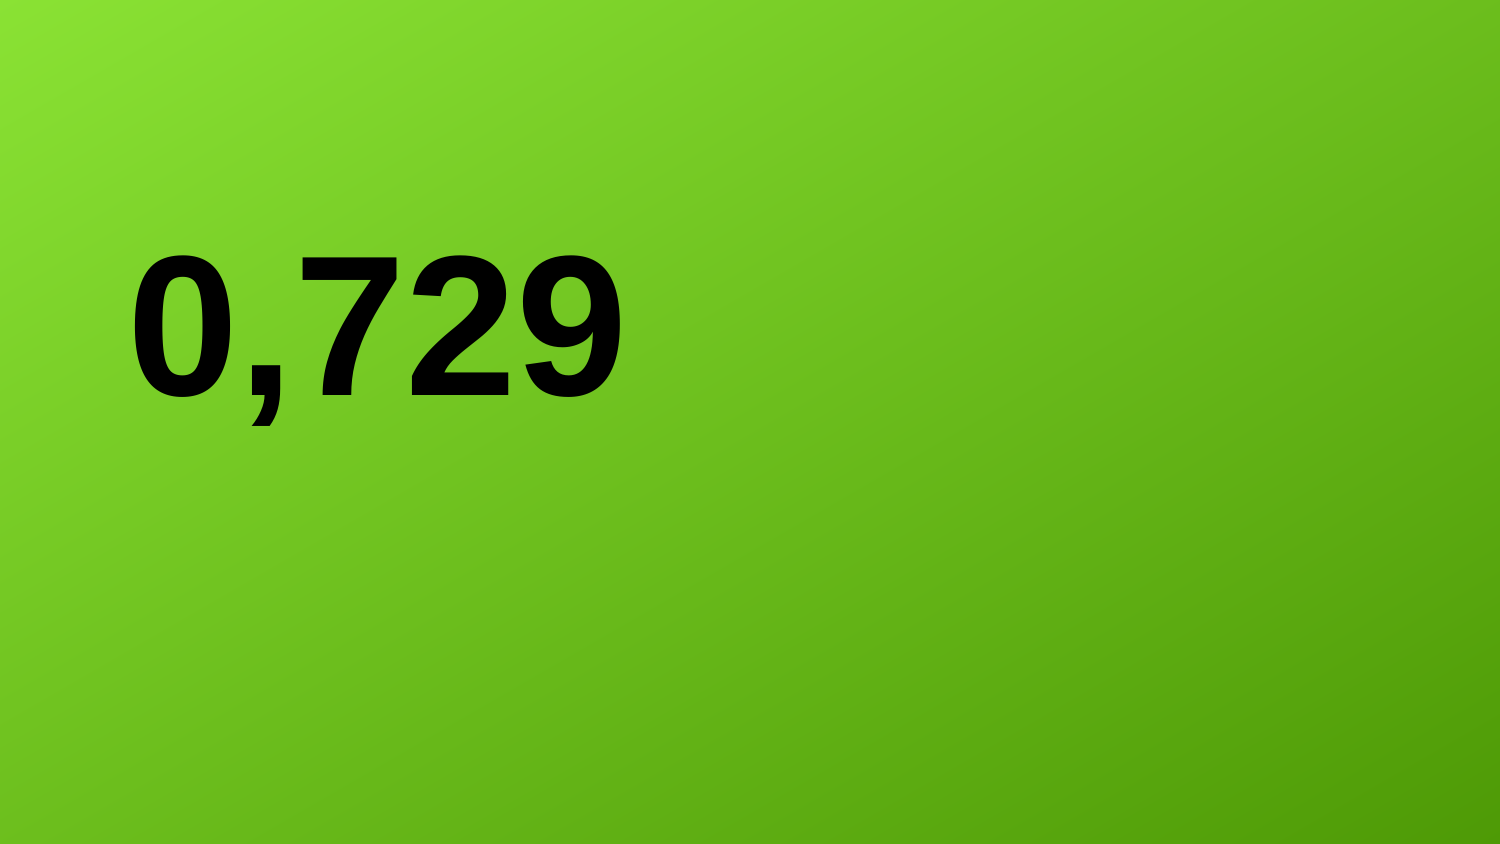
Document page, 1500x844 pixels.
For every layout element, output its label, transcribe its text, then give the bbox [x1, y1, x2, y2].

title 0,729 [112, 259, 1388, 451]
